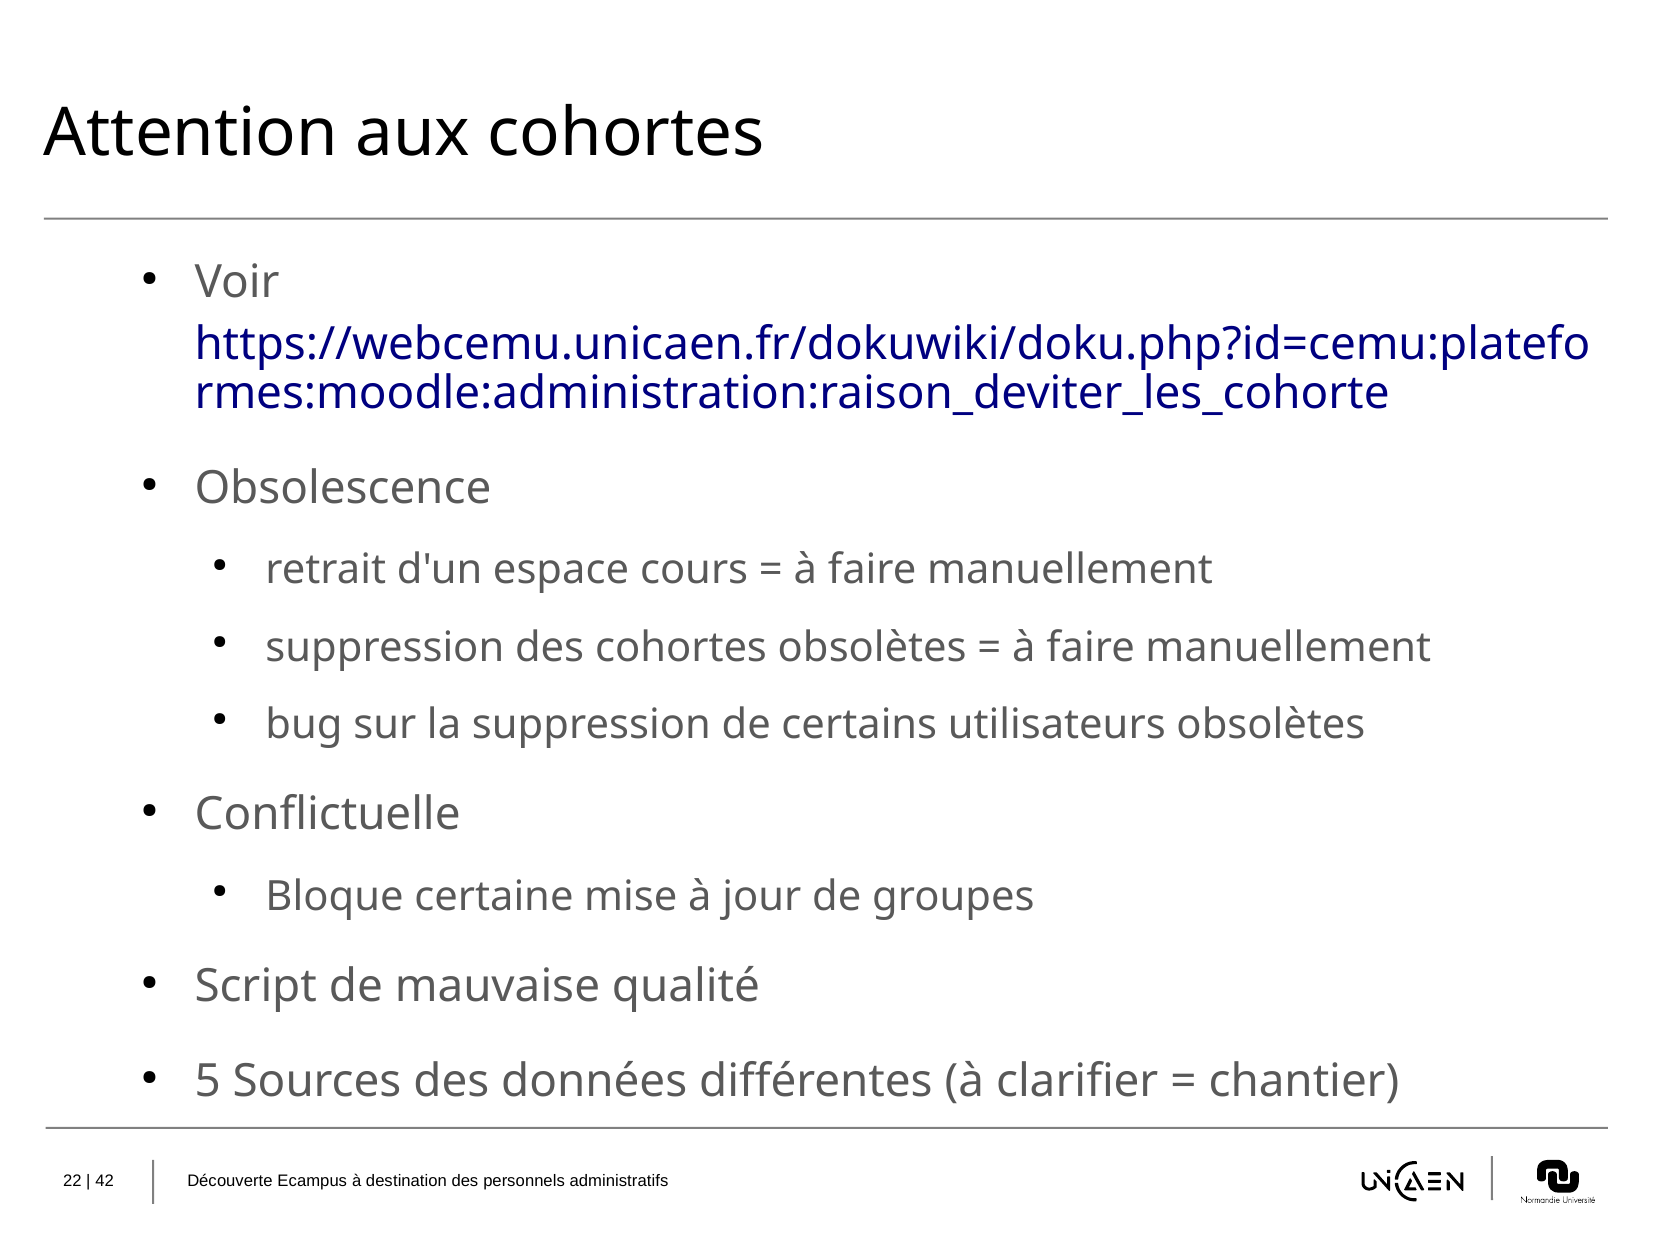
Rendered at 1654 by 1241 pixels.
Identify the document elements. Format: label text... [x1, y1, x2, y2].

title Attention aux cohortes [43, 65, 1608, 193]
list Voir https://webcemu.unicaen.fr/dokuwiki/doku.php?id=cemu:plateformes:moodle:administration:raison_deviter_les_cohorte Obsolescence retrait d'un espace cours = à faire manuellement suppression des cohortes obsolètes = à faire manuellement bug sur la suppression de certains utilisateurs obsolètes Conflictuelle Bloque certaine mise à jour de groupes Script de mauvaise qualité 5 Sources des données différentes (à clarifier = chantier) [123, 248, 1608, 1113]
